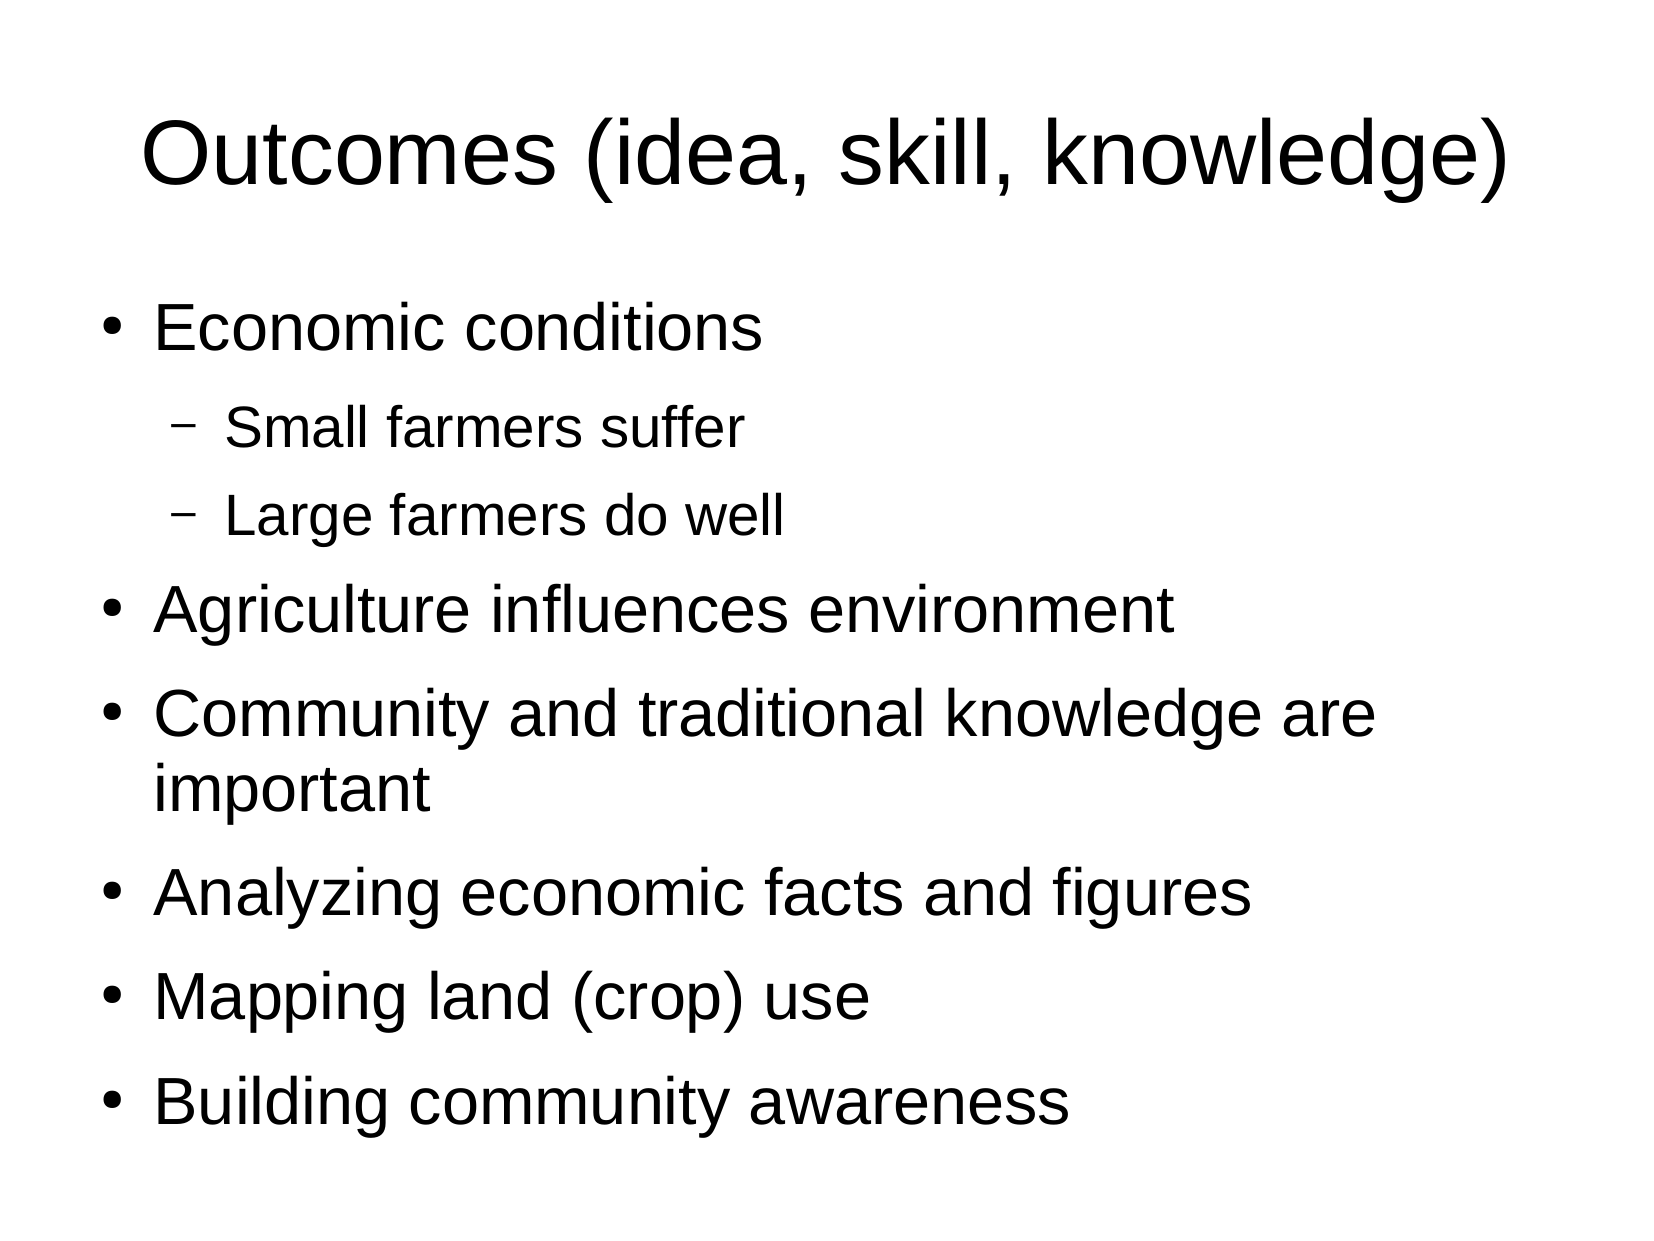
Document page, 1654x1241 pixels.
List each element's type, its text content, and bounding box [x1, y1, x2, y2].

title Outcomes (idea, skill, knowledge) [82, 49, 1571, 257]
list Economic conditions Small farmers suffer Large farmers do well Agriculture influences environment Community and traditional knowledge are important Analyzing economic facts and figures Mapping land (crop) use Building community awareness [82, 290, 1571, 1139]
